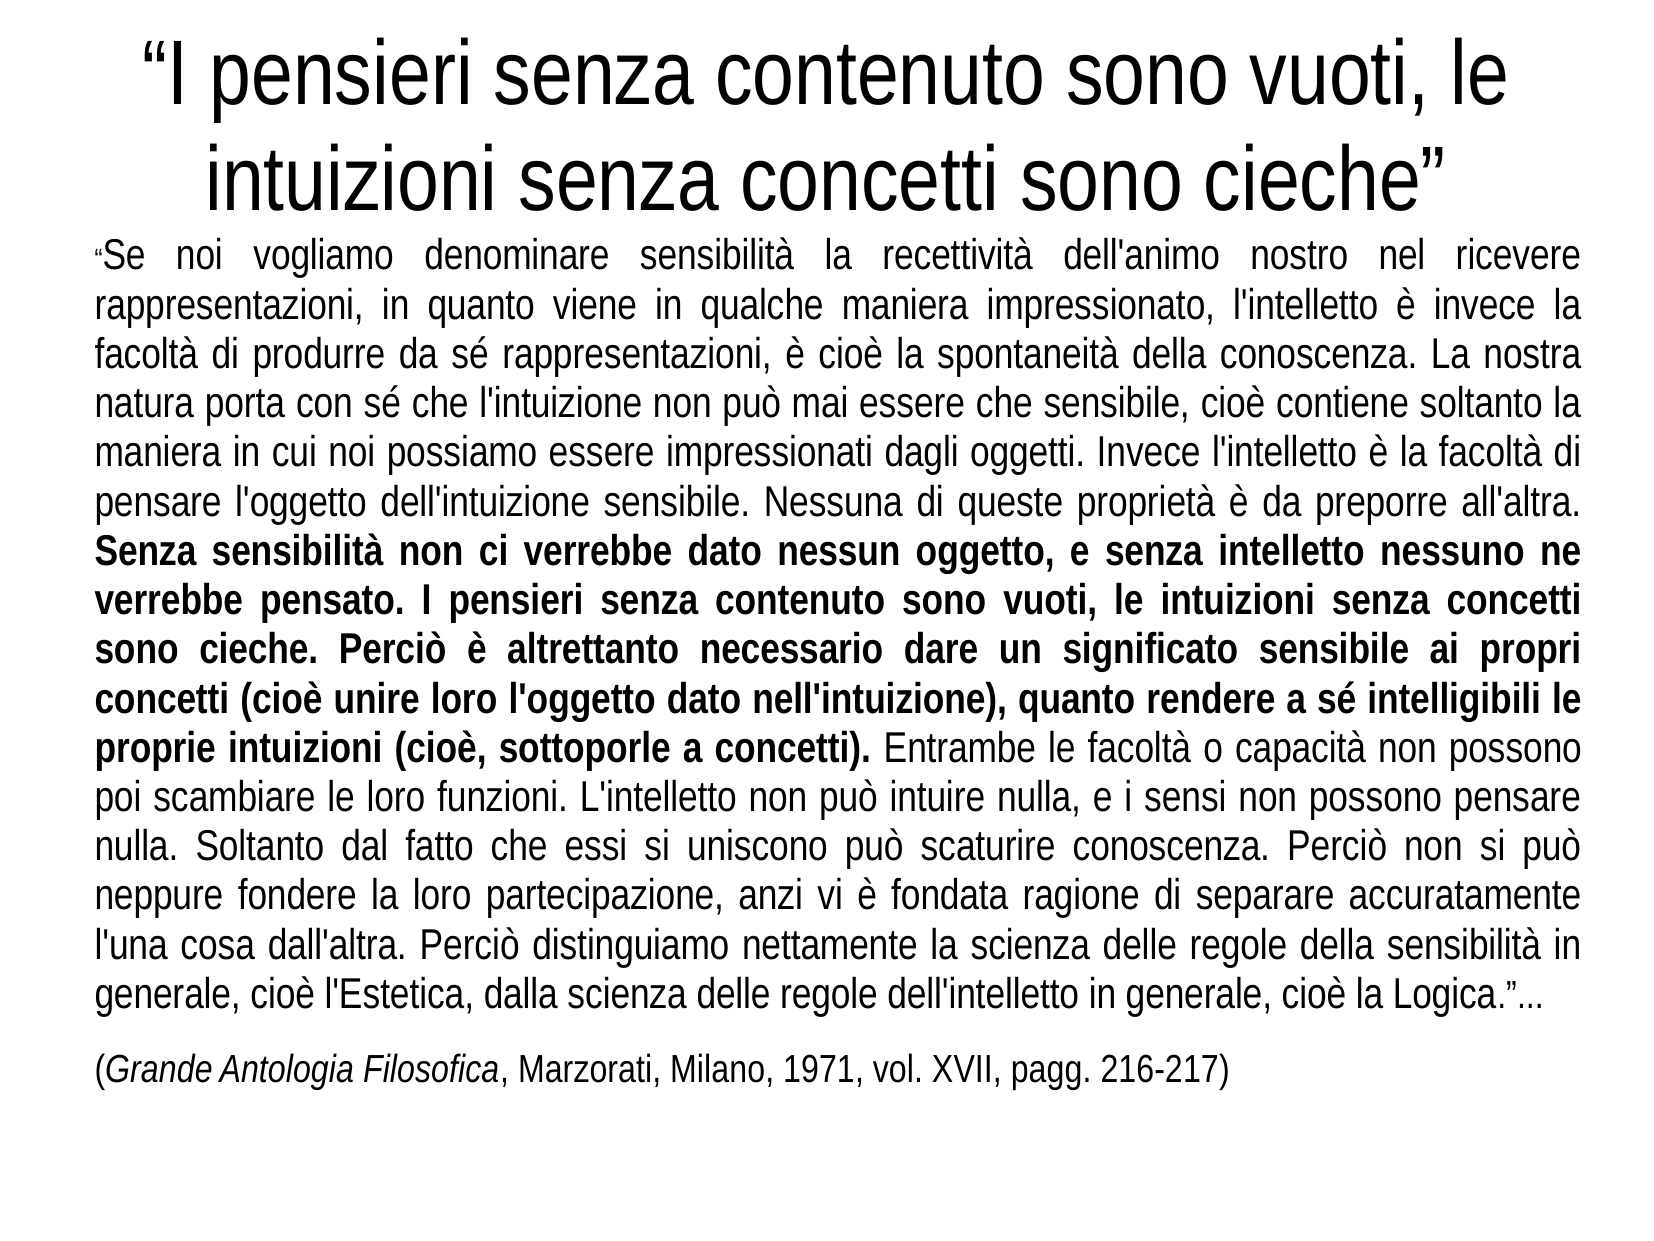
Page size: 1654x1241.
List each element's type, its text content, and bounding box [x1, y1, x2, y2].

list “Se noi vogliamo denominare sensibilità la recettività dell'animo nostro nel ricevere rappresentazioni, in quanto viene in qualche maniera impressionato, l'intelletto è invece la facoltà di produrre da sé rappresentazioni, è cioè la spontaneità della conoscenza. La nostra natura porta con sé che l'intuizione non può mai essere che sensibile, cioè contiene soltanto la maniera in cui noi possiamo essere impressionati dagli oggetti. Invece l'intelletto è la facoltà di pensare l'oggetto dell'intuizione sensibile. Nessuna di queste proprietà è da preporre all'altra. Senza sensibilità non ci verrebbe dato nessun oggetto, e senza intelletto nessuno ne verrebbe pensato. I pensieri senza contenuto sono vuoti, le intuizioni senza concetti sono cieche. Perciò è altrettanto necessario dare un significato sensibile ai propri concetti (cioè unire loro l'oggetto dato nell'intuizione), quanto rendere a sé intelligibili le proprie intuizioni (cioè, sottoporle a concetti). Entrambe le facoltà o capacità non possono poi scambiare le loro funzioni. L'intelletto non può intuire nulla, e i sensi non possono pensare nulla. Soltanto dal fatto che essi si uniscono può scaturire conoscenza. Perciò non si può neppure fondere la loro partecipazione, anzi vi è fondata ragione di separare accuratamente l'una cosa dall'altra. Perciò distinguiamo nettamente la scienza delle regole della sensibilità in generale, cioè l'Estetica, dalla scienza delle regole dell'intelletto in generale, cioè la Logica.”... (Grande Antologia Filosofica, Marzorati, Milano, 1971, vol. XVII, pagg. 216-217) [94, 229, 1583, 1138]
title “I pensieri senza contenuto sono vuoti, le intuizioni senza concetti sono cieche” [82, 19, 1571, 230]
